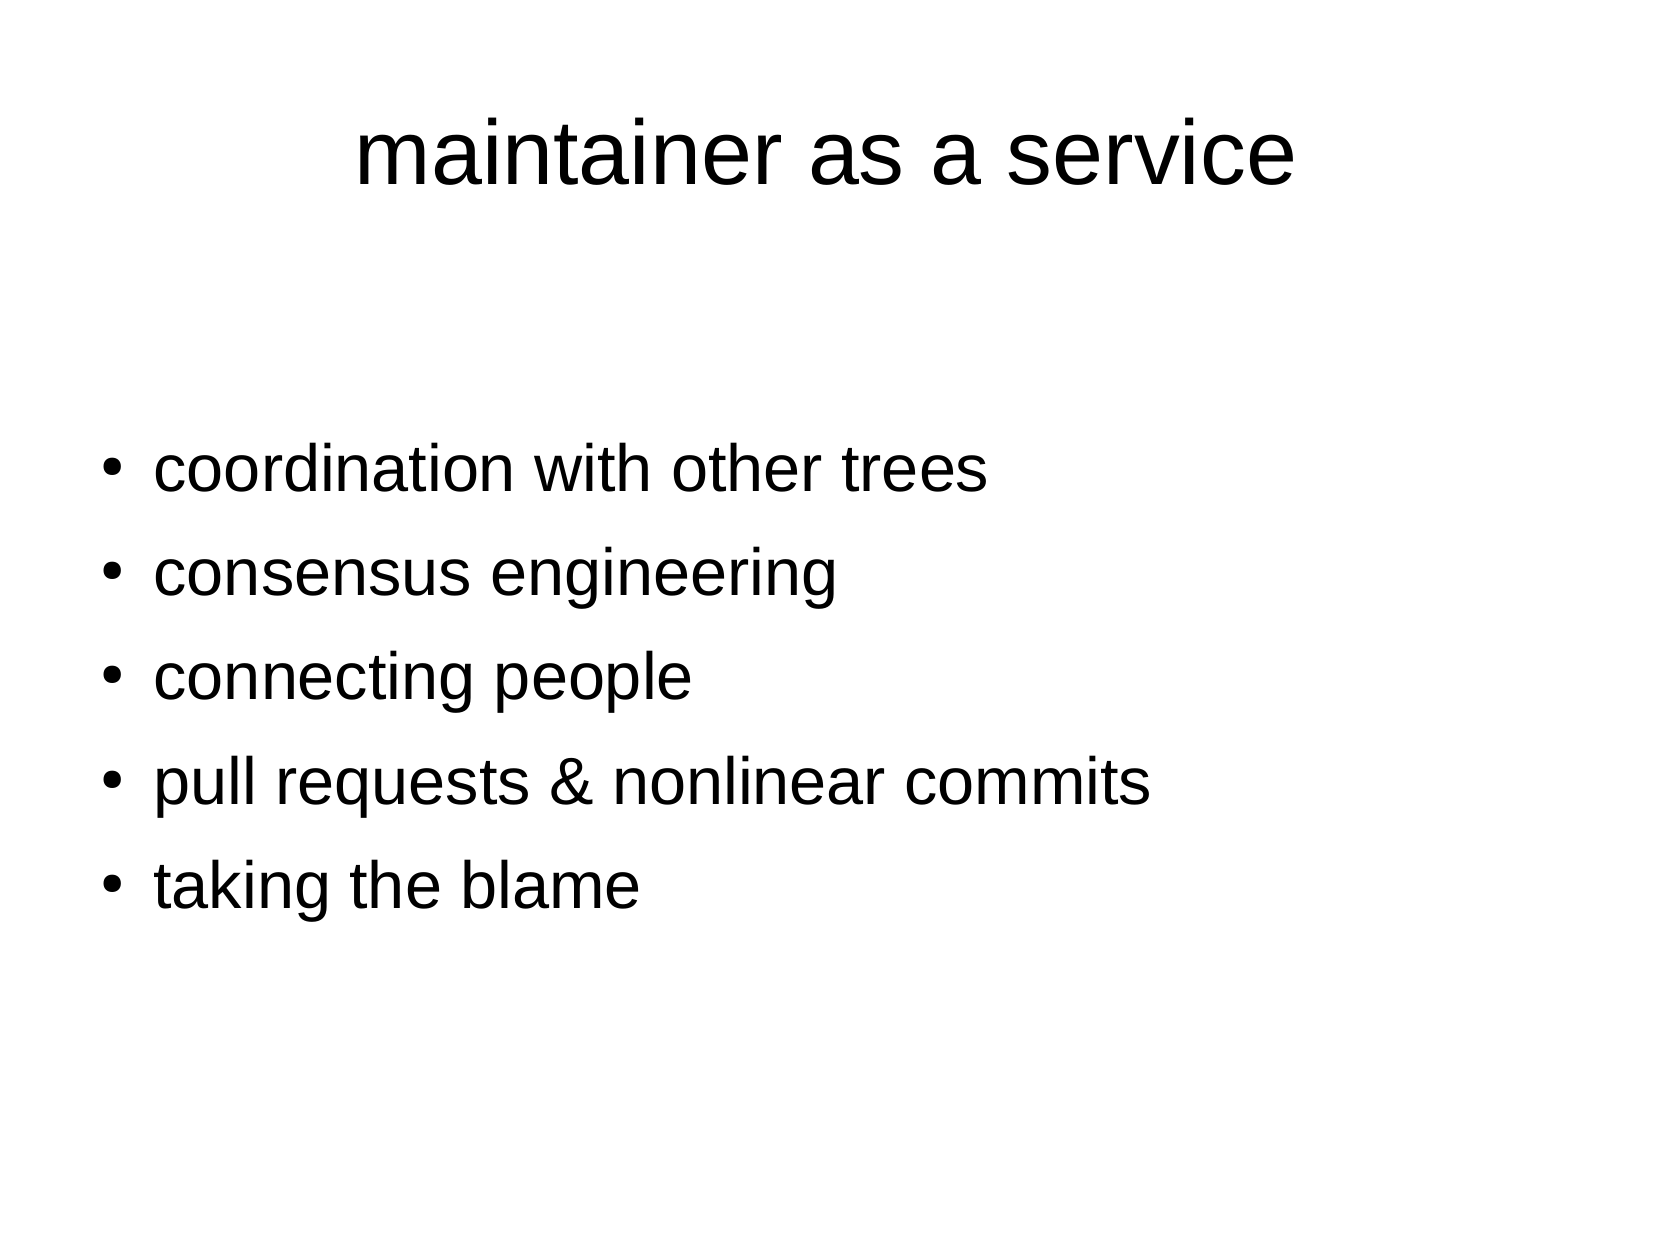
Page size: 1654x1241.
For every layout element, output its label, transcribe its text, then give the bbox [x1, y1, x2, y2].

list coordination with other trees consensus engineering connecting people pull requests & nonlinear commits taking the blame [82, 431, 1571, 1021]
title maintainer as a service [82, 49, 1571, 257]
